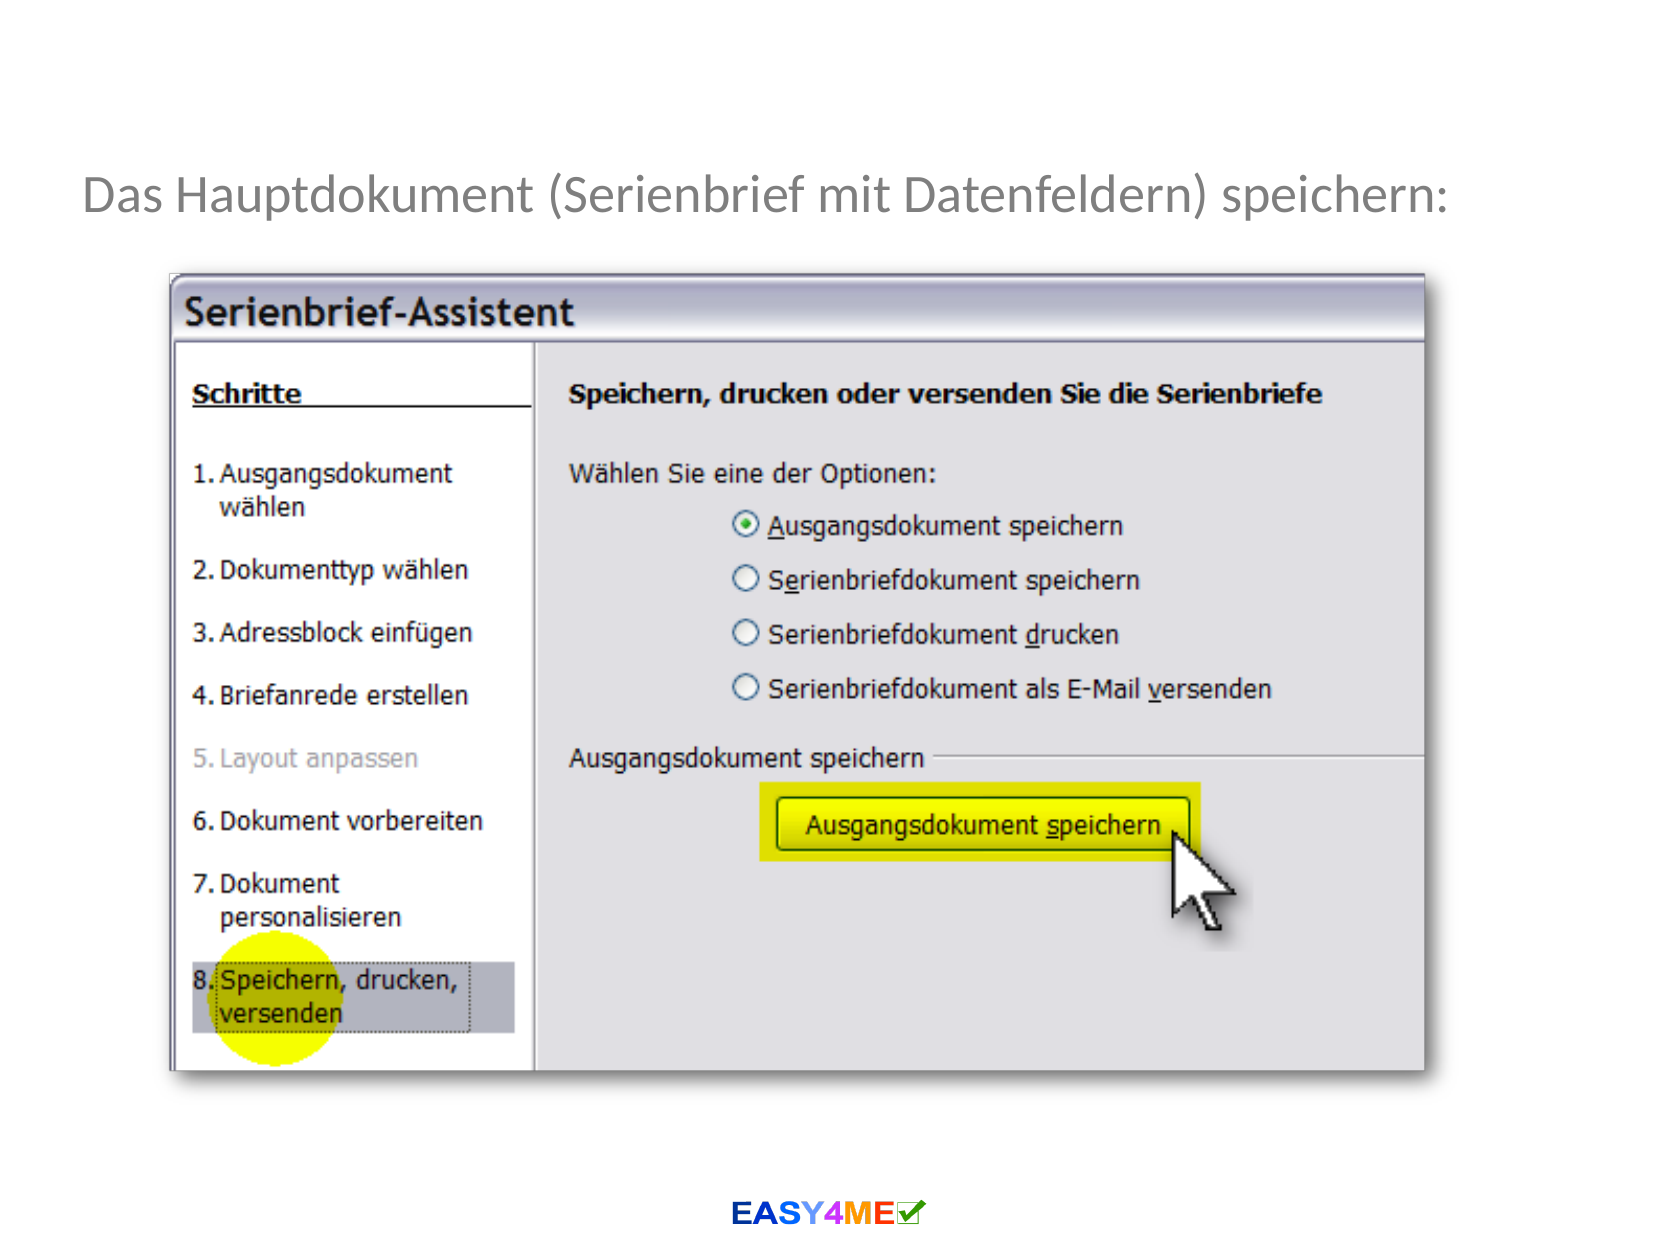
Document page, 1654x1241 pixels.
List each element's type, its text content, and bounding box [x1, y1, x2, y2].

list Das Hauptdokument (Serienbrief mit Datenfeldern) speichern: [11, 171, 1595, 1010]
picture [147, 251, 1465, 1111]
picture [726, 1195, 934, 1229]
